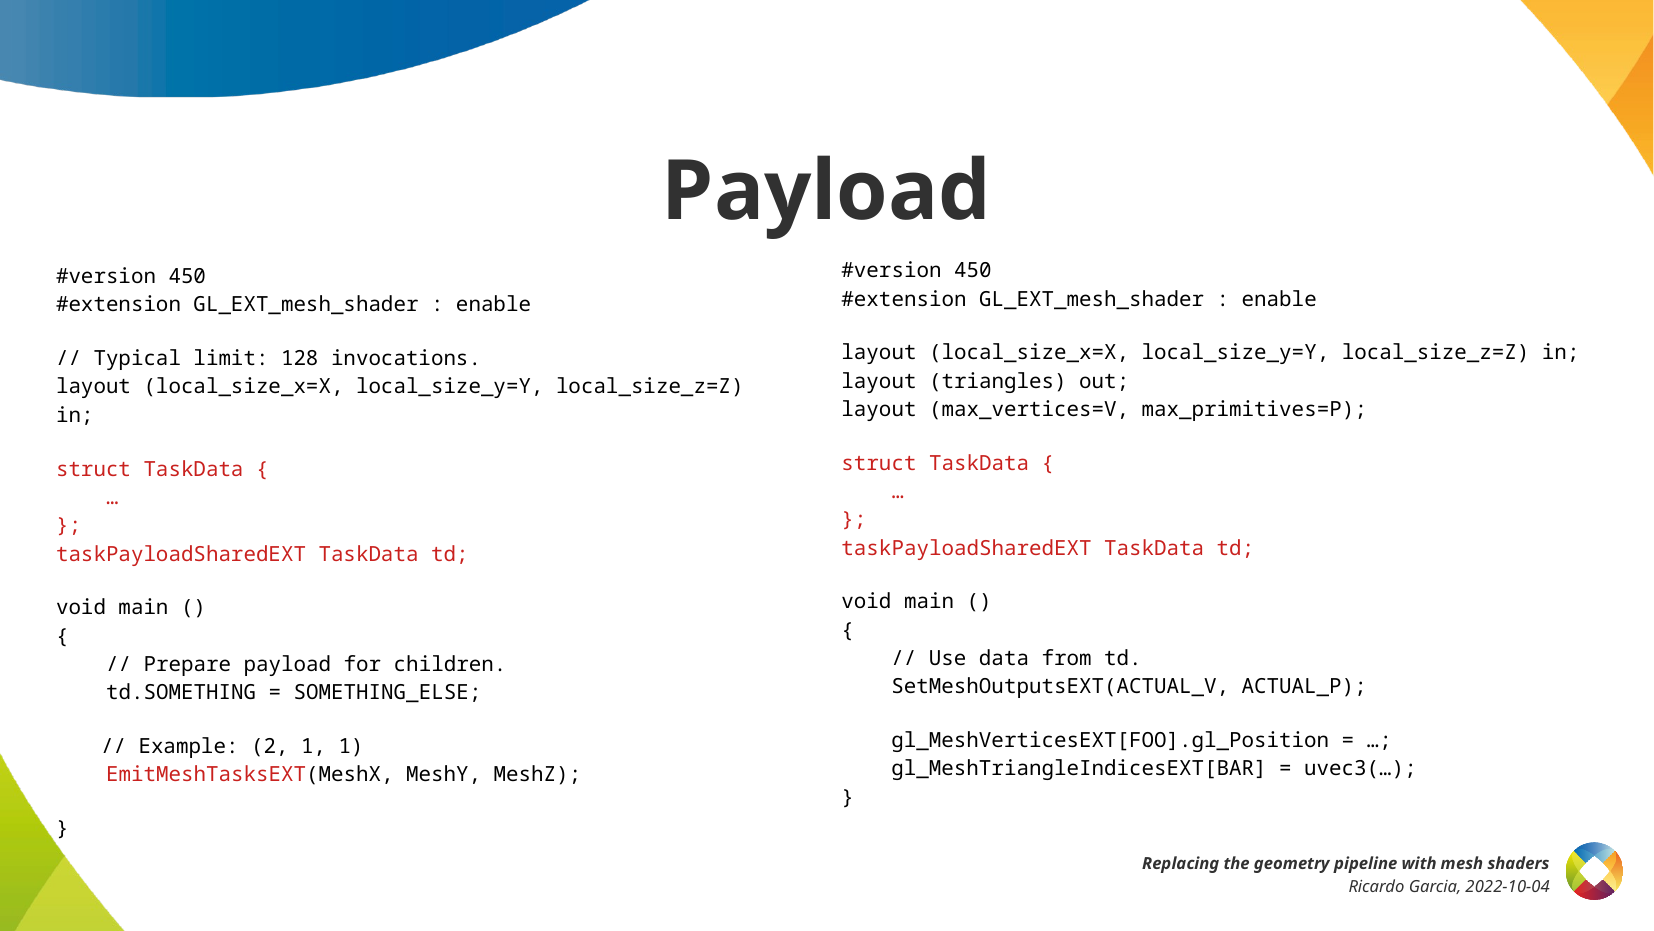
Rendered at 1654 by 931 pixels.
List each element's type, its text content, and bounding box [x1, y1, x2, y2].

picture [215, 0, 591, 98]
text_box #version 450 #extension GL_EXT_mesh_shader : enable layout (local_size_x=X, local_size_y=Y, local_size_z=Z) in; layout (triangles) out; layout (max_vertices=V, max_primitives=P); struct TaskData { … }; taskPayloadSharedEXT TaskData td; void main () { // Use data from td. SetMeshOutputsEXT(ACTUAL_V, ACTUAL_P); gl_MeshVerticesEXT[FOO].gl_Position = …; gl_MeshTriangleIndicesEXT[BAR] = uvec3(…); } [826, 248, 1648, 768]
picture [1519, 0, 1654, 178]
text_box #version 450 #extension GL_EXT_mesh_shader : enable // Typical limit: 128 invocations. layout (local_size_x=X, local_size_y=Y, local_size_z=Z) in; struct TaskData { … }; taskPayloadSharedEXT TaskData td; void main () { // Prepare payload for children. td.SOMETHING = SOMETHING_ELSE; // Example: (2, 1, 1) EmitMeshTasksEXT(MeshX, MeshY, MeshZ); } [41, 253, 804, 768]
picture [1564, 841, 1625, 901]
picture [0, 0, 167, 98]
text_box Replacing the geometry pipeline with mesh shaders Ricardo Garcia, 2022-10-04 [147, 844, 1565, 899]
picture [0, 752, 126, 931]
text_box Payload [236, 123, 1418, 237]
